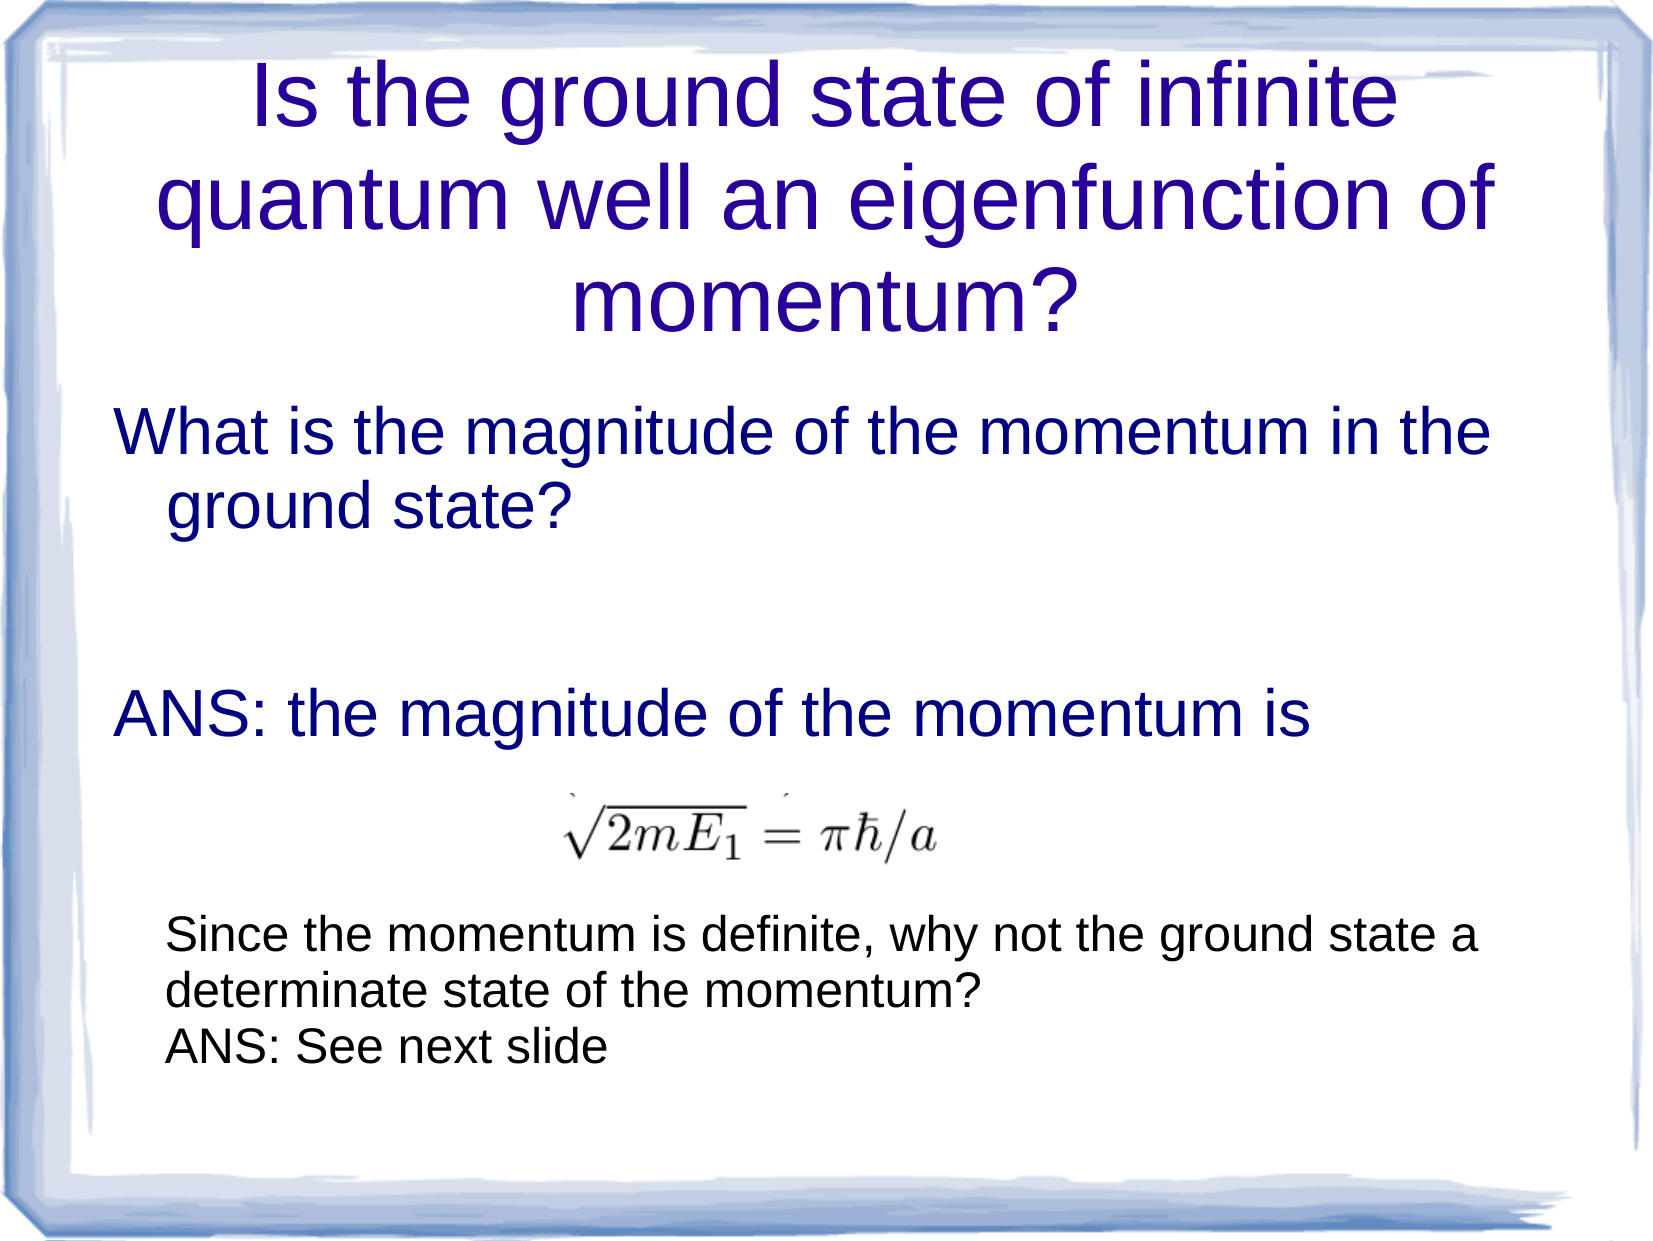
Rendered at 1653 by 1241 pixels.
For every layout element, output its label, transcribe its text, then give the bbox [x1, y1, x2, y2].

title Is the ground state of infinite quantum well an eigenfunction of momentum? [82, 45, 1570, 352]
text_box Since the momentum is definite, why not the ground state a determinate state of the momentum? ANS: See next slide [150, 900, 1591, 1083]
list What is the magnitude of the momentum in the ground state? ANS: the magnitude of the momentum is [110, 390, 1605, 1176]
picture [0, 0, 1653, 1241]
